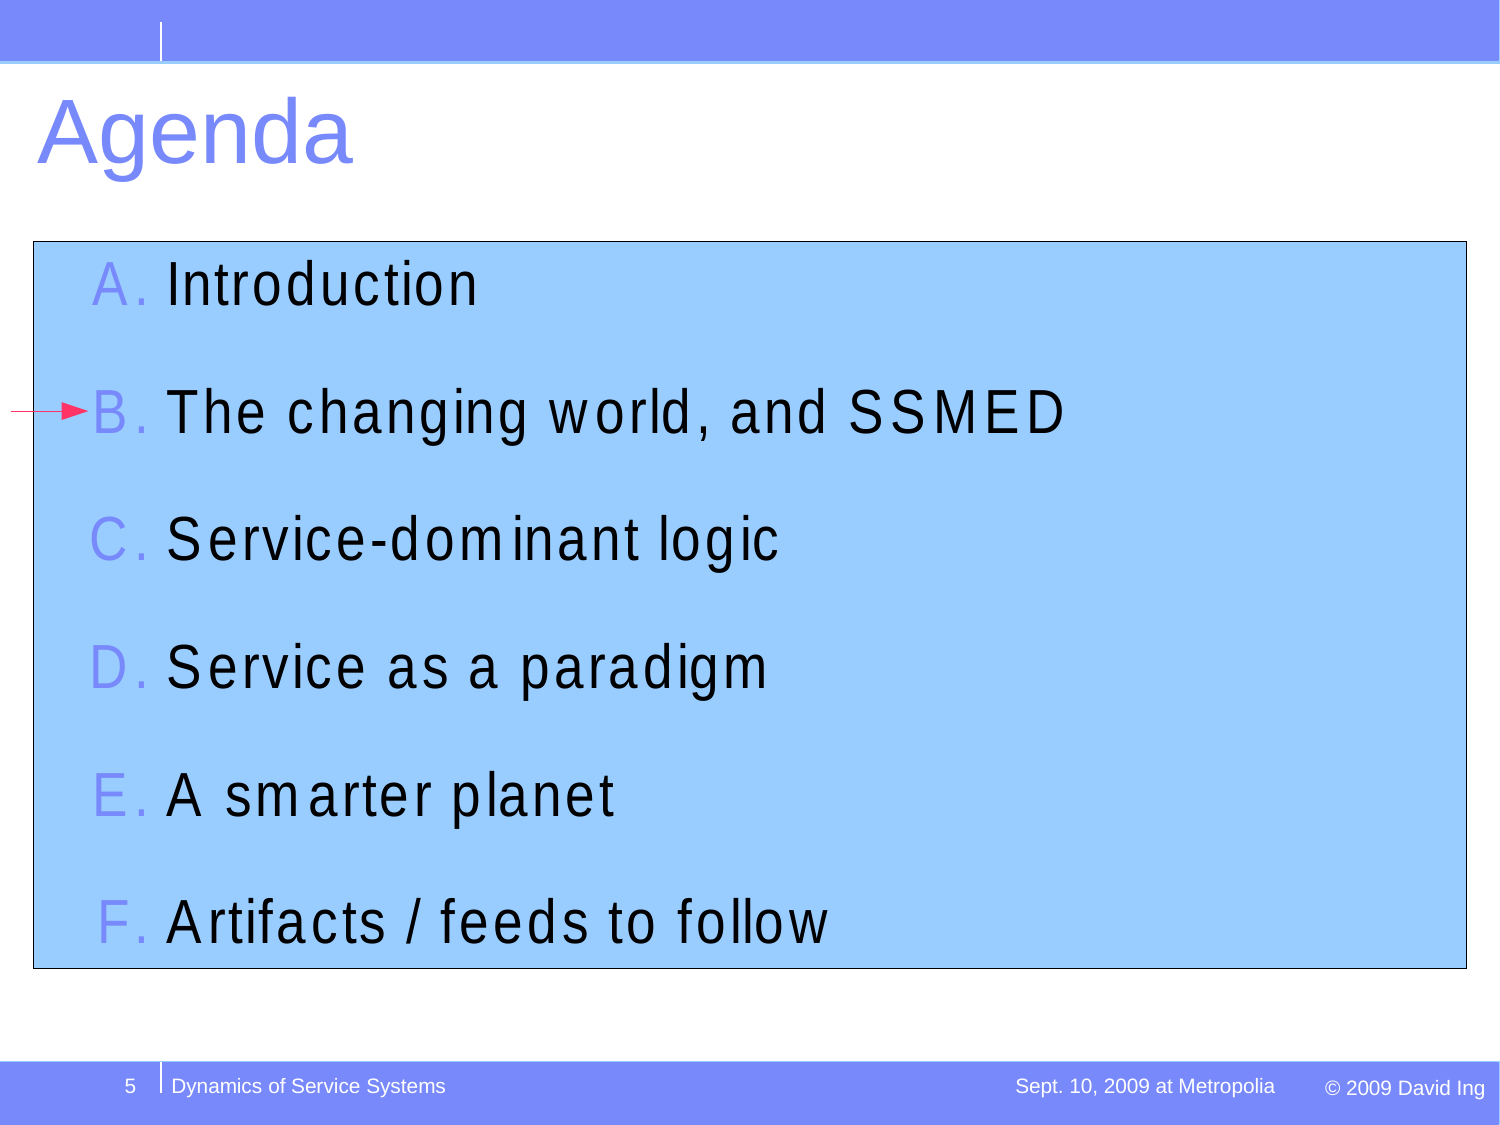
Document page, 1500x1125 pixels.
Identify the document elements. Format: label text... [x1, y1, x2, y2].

chart [33, 241, 1467, 969]
title Agenda [37, 89, 1463, 205]
